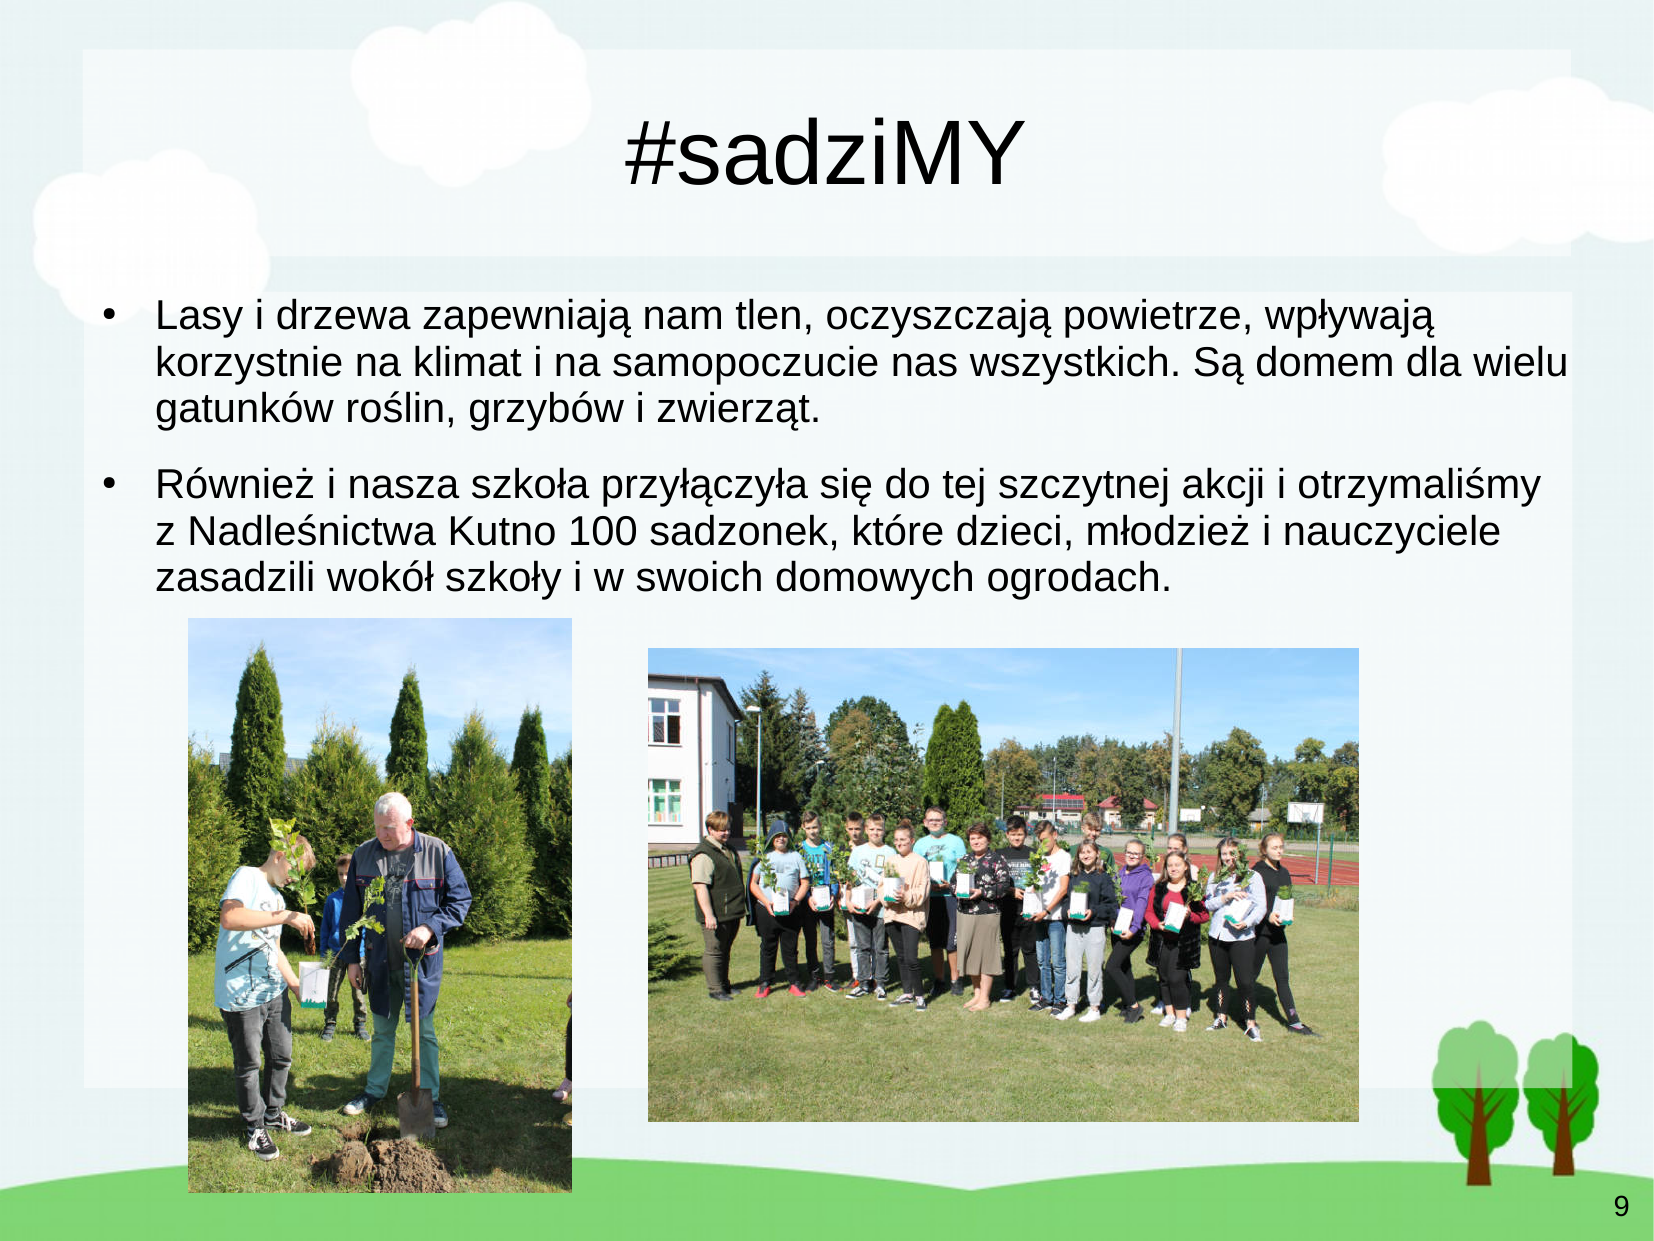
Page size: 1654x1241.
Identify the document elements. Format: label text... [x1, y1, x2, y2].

picture [0, 0, 1654, 1241]
list Lasy i drzewa zapewniają nam tlen, oczyszczają powietrze, wpływają korzystnie na klimat i na samopoczucie nas wszystkich. Są domem dla wielu gatunków roślin, grzybów i zwierząt. Również i nasza szkoła przyłączyła się do tej szczytnej akcji i otrzymaliśmy z Nadleśnictwa Kutno 100 sadzonek, które dzieci, młodzież i nauczyciele zasadzili wokół szkoły i w swoich domowych ogrodach. [84, 291, 1573, 1089]
title #sadziMY [82, 49, 1571, 257]
